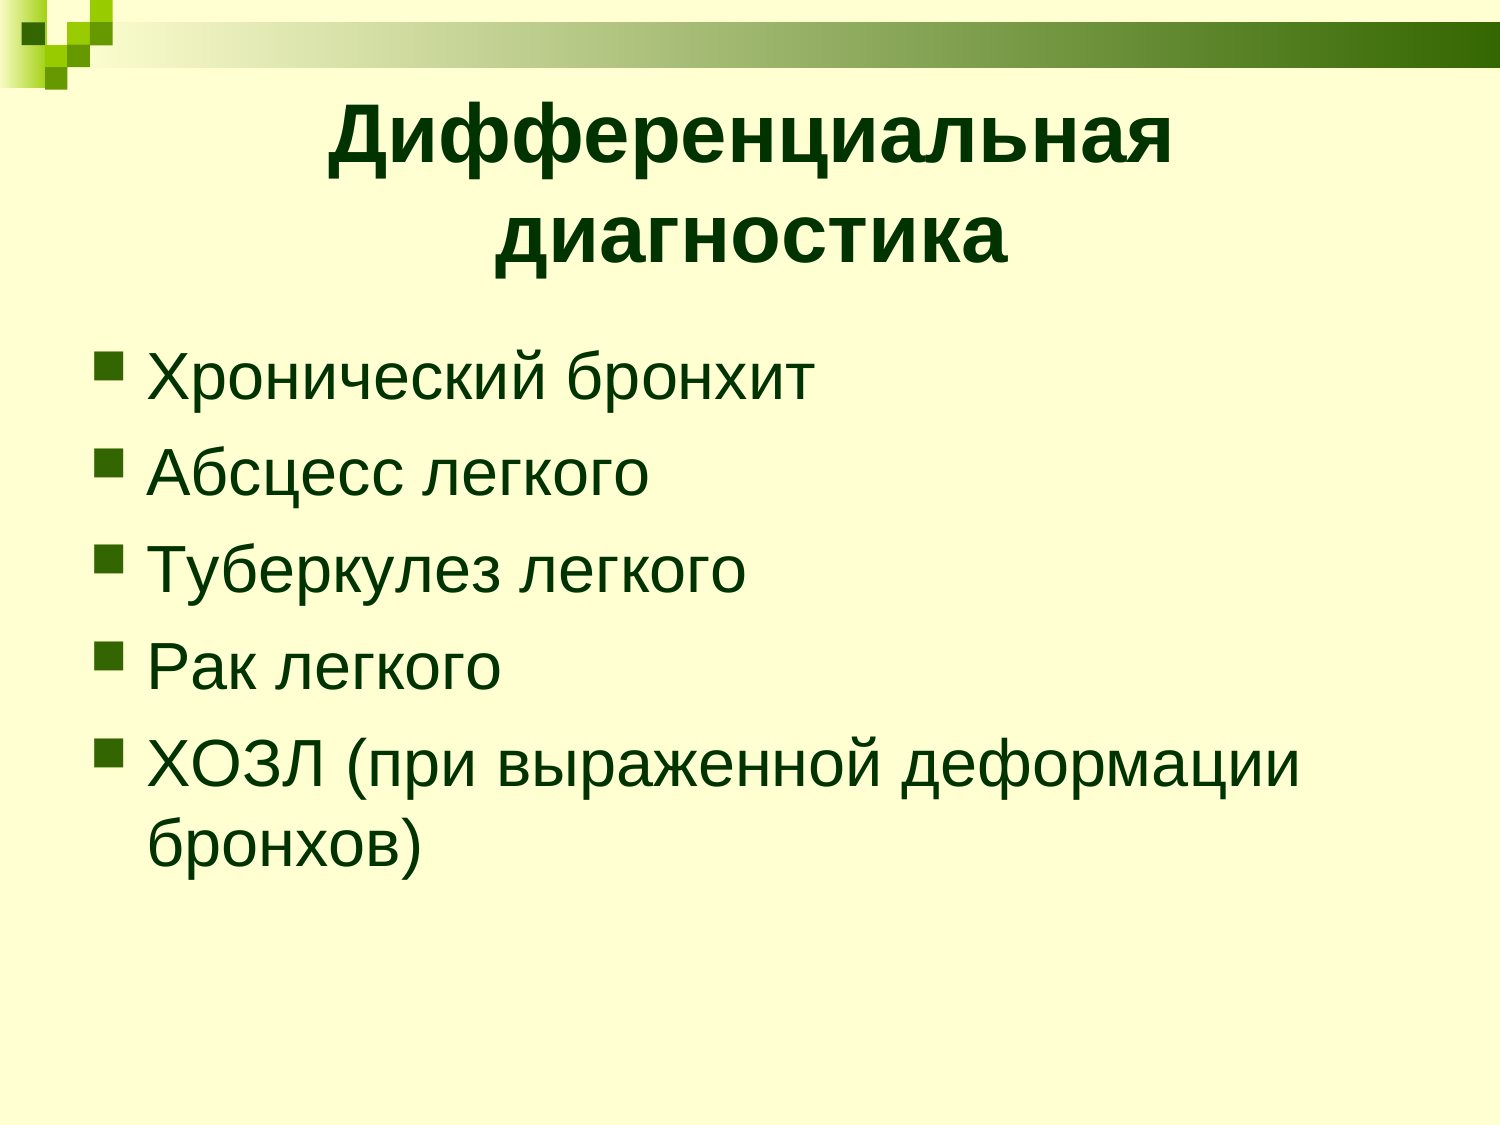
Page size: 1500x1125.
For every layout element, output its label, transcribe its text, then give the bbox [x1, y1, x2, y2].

title Дифференциальная диагностика [76, 66, 1427, 292]
list Хронический бронхит Абсцесс легкого Туберкулез легкого Рак легкого ХОЗЛ (при выраженной деформации бронхов) [75, 324, 1426, 963]
